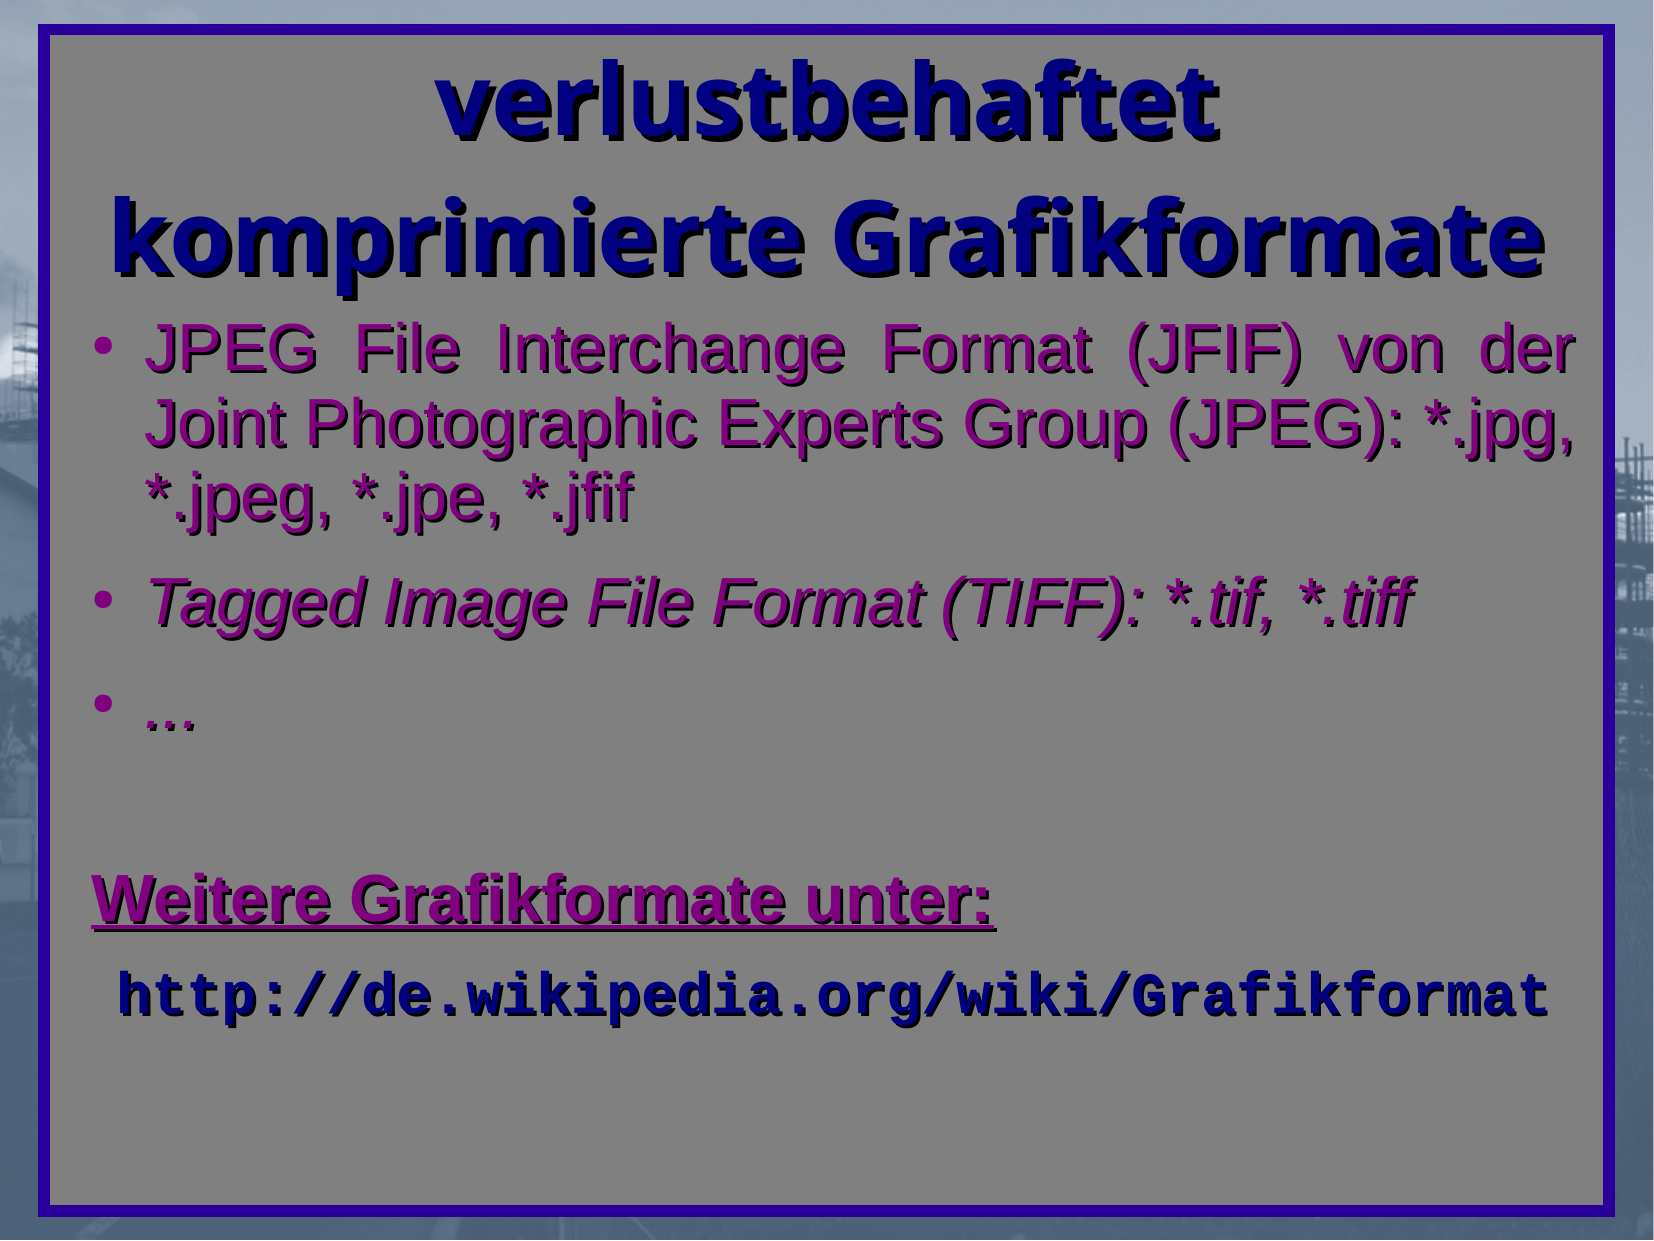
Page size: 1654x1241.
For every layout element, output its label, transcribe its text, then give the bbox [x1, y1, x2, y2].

list JPEG File Interchange Format (JFIF) von der Joint Photographic Experts Group (JPEG): *.jpg, *.jpeg, *.jpe, *.jfif Tagged Image File Format (TIFF): *.tif, *.tiff ... Weitere Grafikformate unter: http://de.wikipedia.org/wiki/Grafikformat [73, 310, 1577, 1152]
title verlustbehaftet komprimierte Grafikformate [82, 49, 1571, 281]
picture [0, 0, 1654, 1240]
